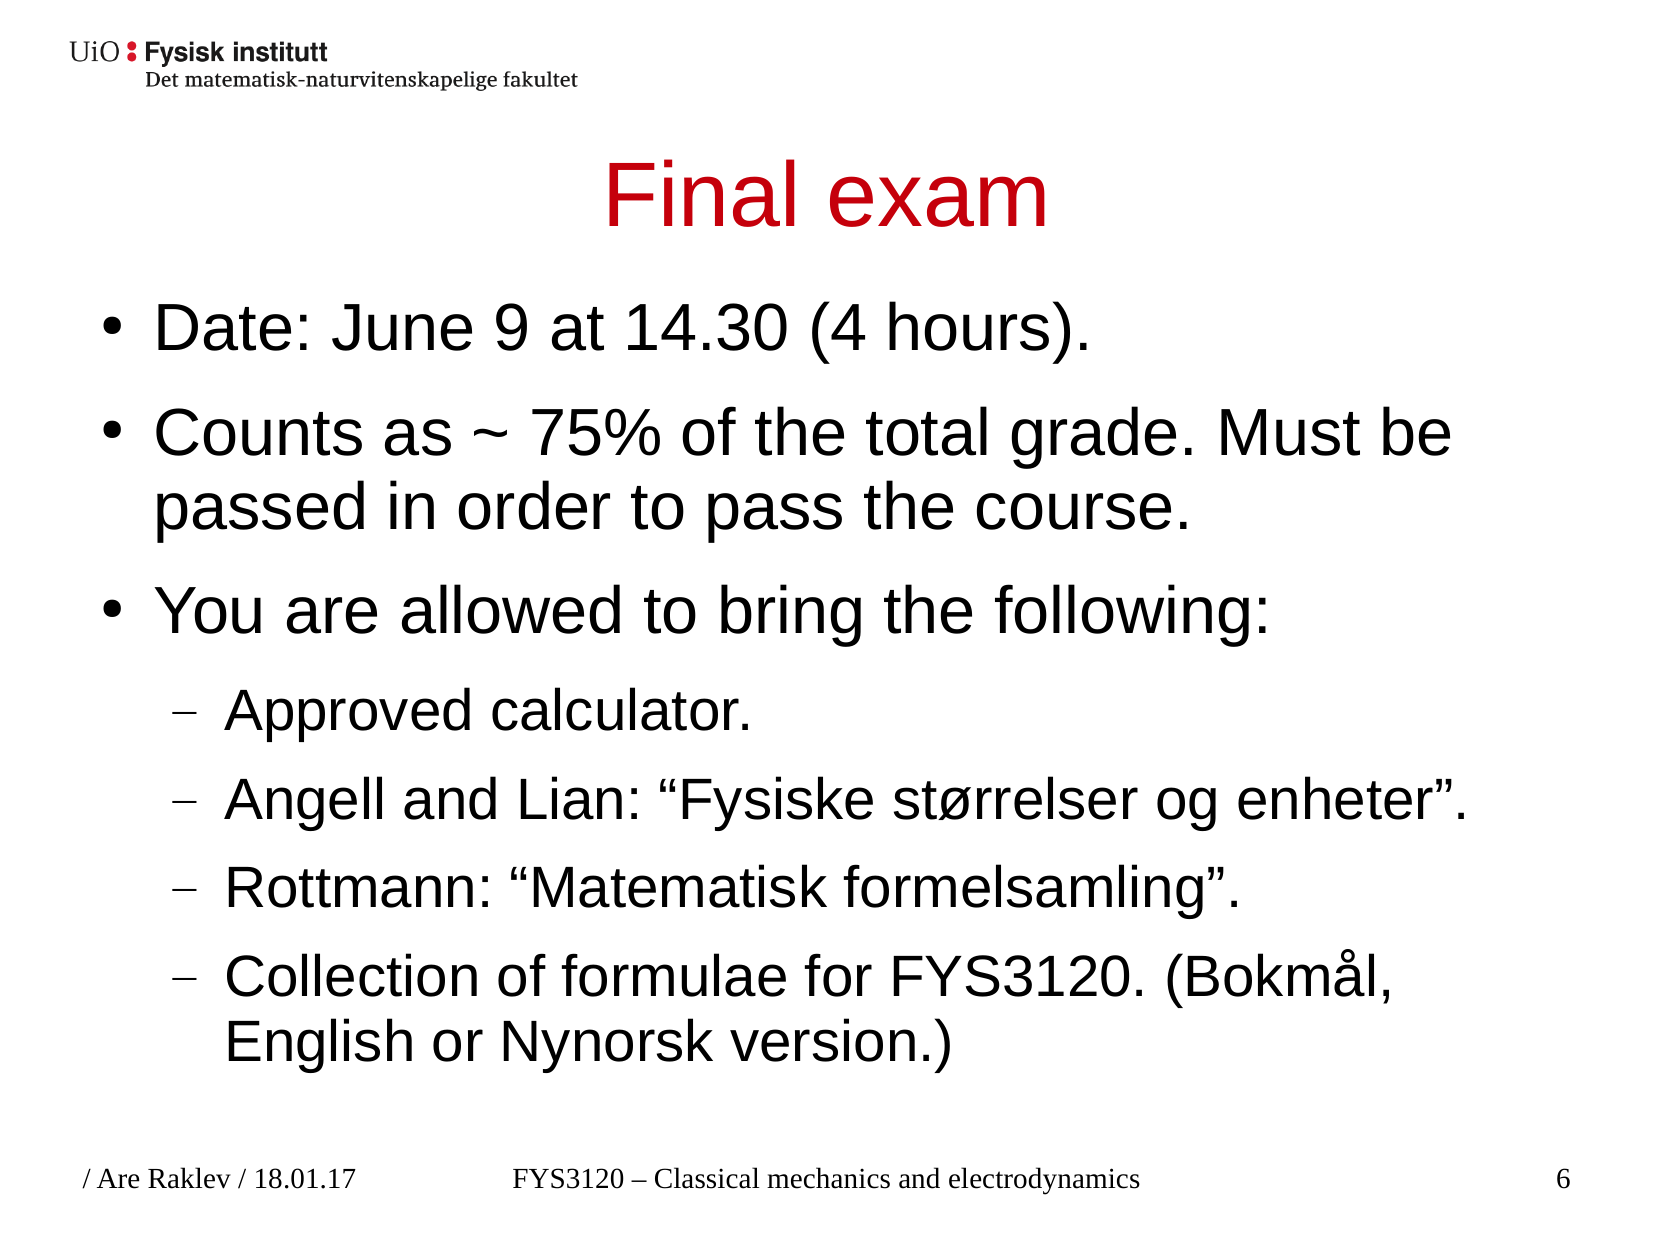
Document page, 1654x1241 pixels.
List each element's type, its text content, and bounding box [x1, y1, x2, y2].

picture [68, 37, 581, 93]
list Date: June 9 at 14.30 (4 hours). Counts as ~ 75% of the total grade. Must be passed in order to pass the course. You are allowed to bring the following: Approved calculator. Angell and Lian: “Fysiske størrelser og enheter”. Rottmann: “Matematisk formelsamling”. Collection of formulae for FYS3120. (Bokmål, English or Nynorsk version.) [82, 290, 1571, 1094]
title Final exam [82, 90, 1571, 290]
